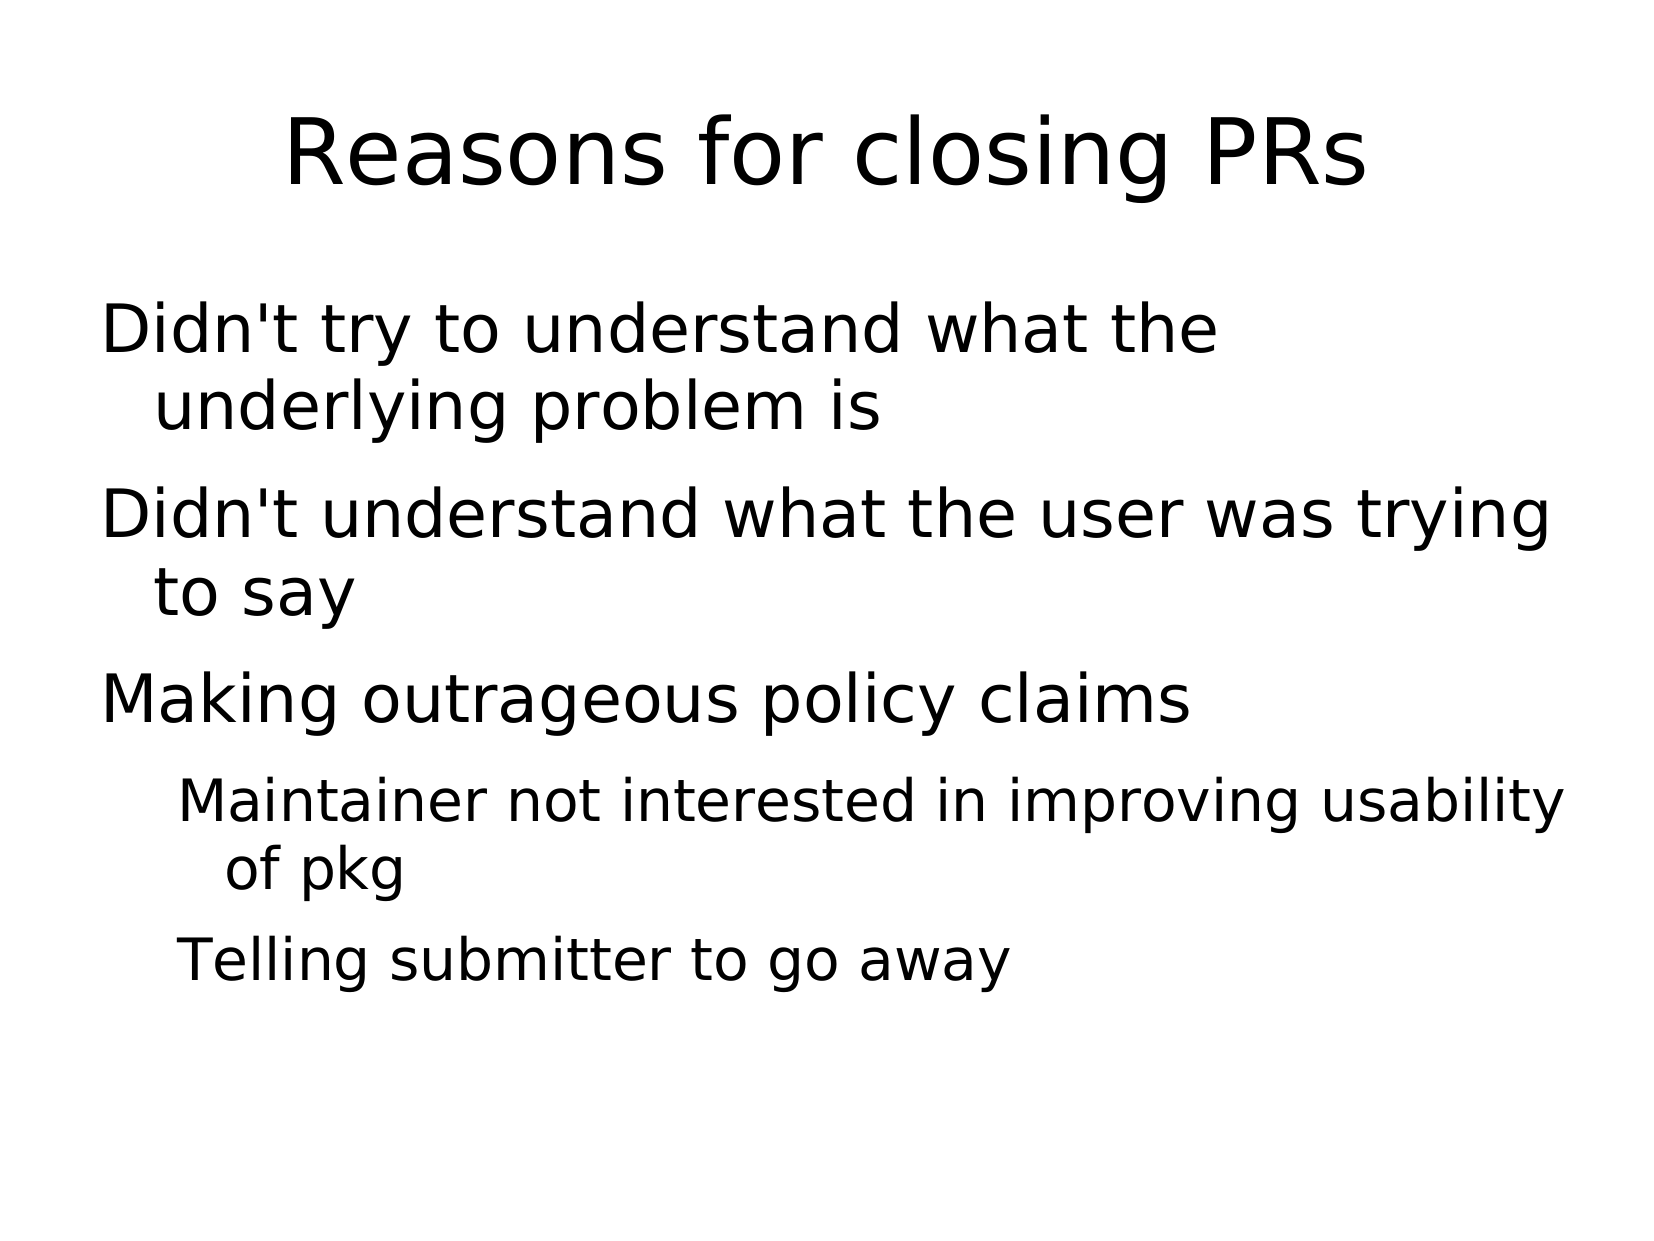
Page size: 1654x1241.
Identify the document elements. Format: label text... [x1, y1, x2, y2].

title Reasons for closing PRs [82, 56, 1571, 250]
list Didn't try to understand what the underlying problem is Didn't understand what the user was trying to say Making outrageous policy claims Maintainer not interested in improving usability of pkg Telling submitter to go away [82, 290, 1571, 1094]
